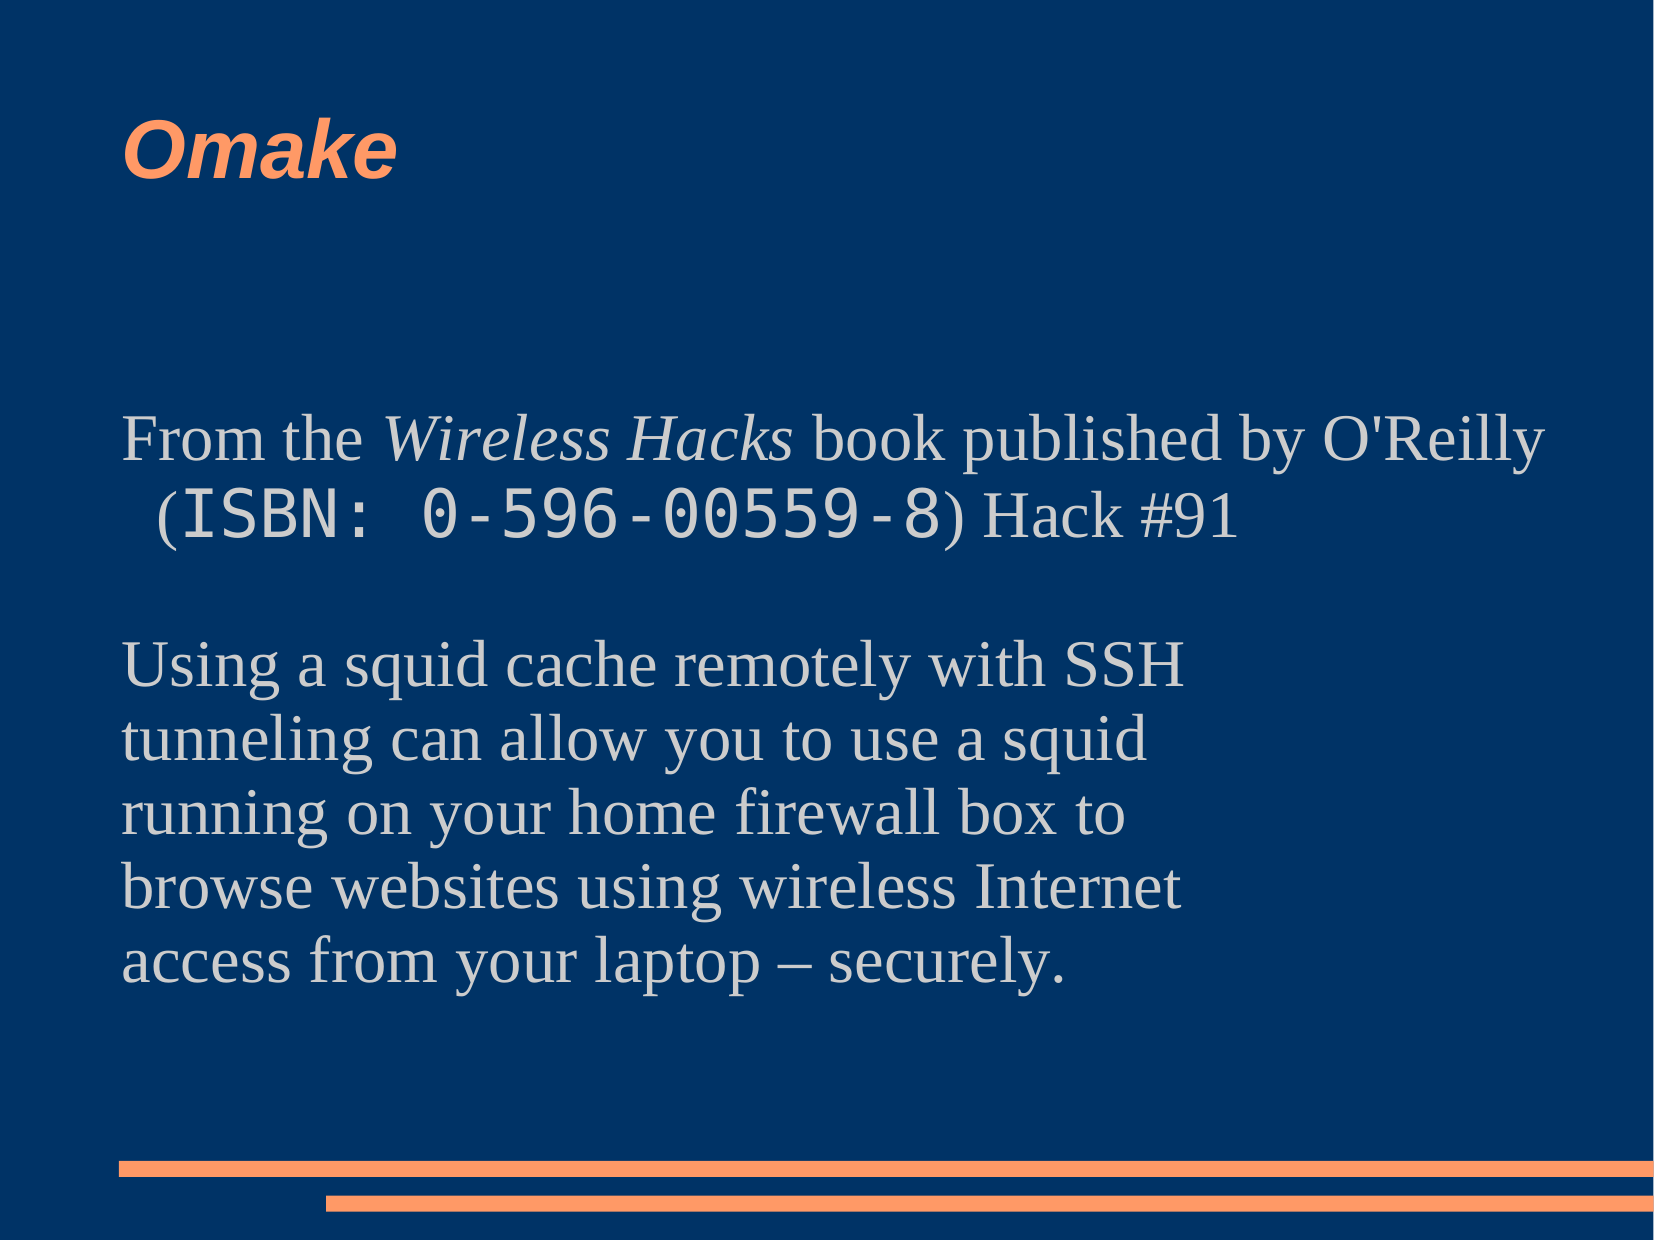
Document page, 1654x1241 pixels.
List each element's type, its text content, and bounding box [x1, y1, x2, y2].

title Omake [121, 46, 1534, 254]
subtitle From the Wireless Hacks book published by O'Reilly (ISBN: 0-596-00559-8) Hack #91 Using a squid cache remotely with SSH tunneling can allow you to use a squid running on your home firewall box to browse websites using wireless Internet access from your laptop – securely. [121, 322, 1561, 1133]
